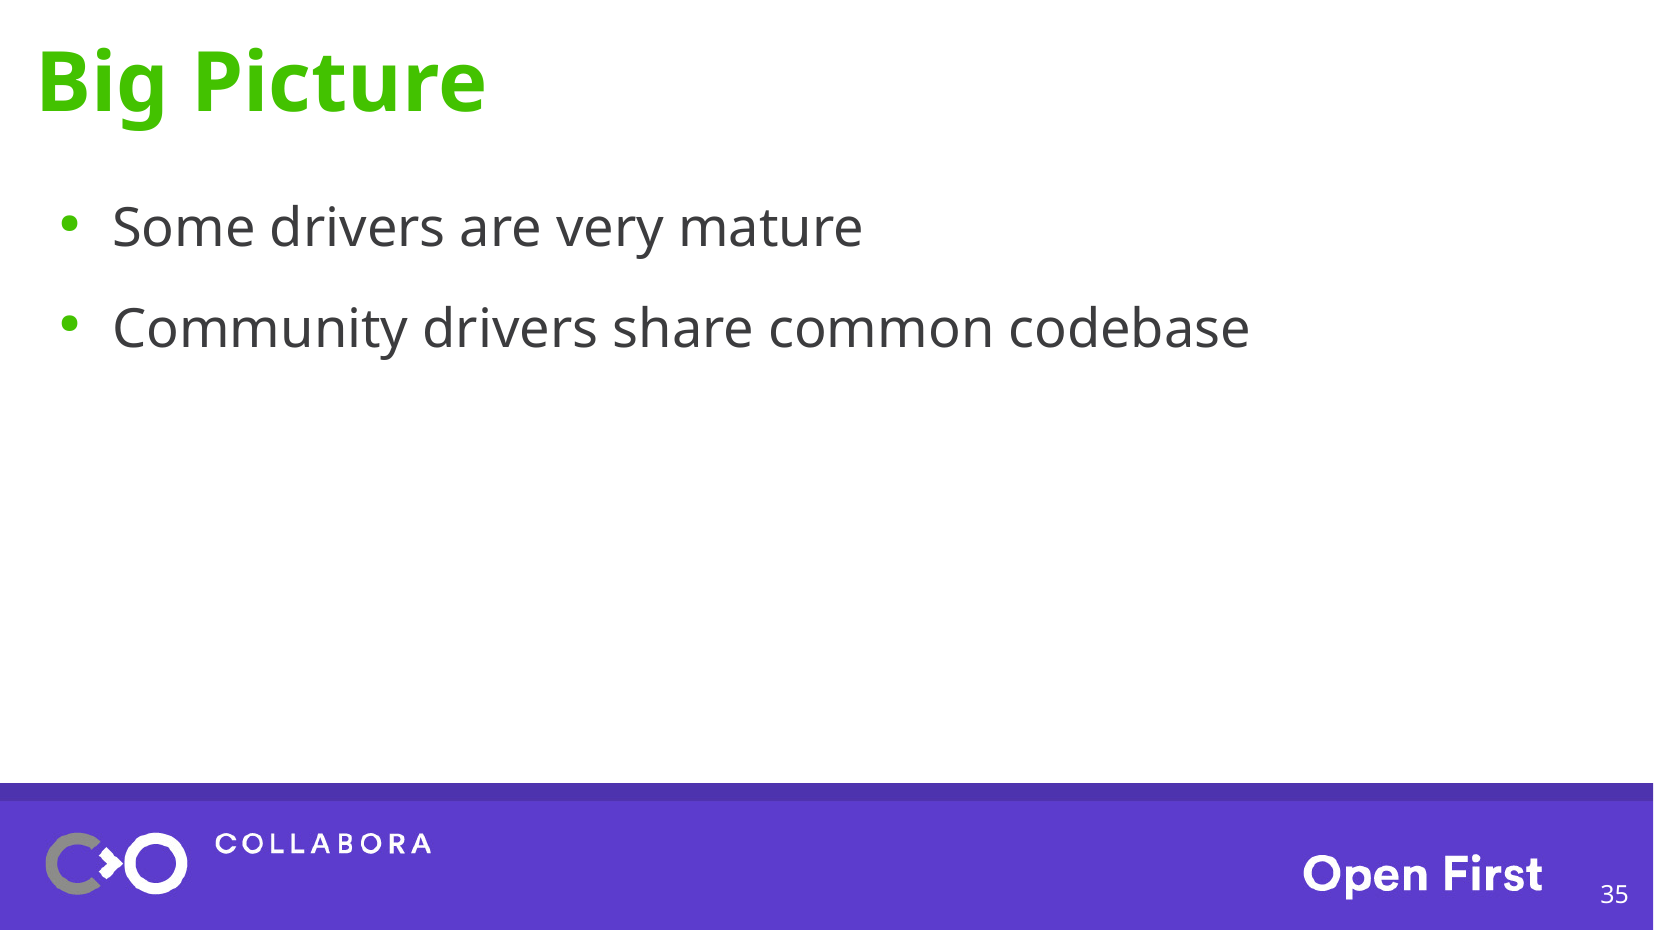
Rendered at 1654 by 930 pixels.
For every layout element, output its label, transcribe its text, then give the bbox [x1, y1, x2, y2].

title Big Picture [35, 28, 1608, 192]
picture [0, 0, 1654, 930]
list Some drivers are very mature Community drivers share common codebase [41, 160, 1613, 804]
